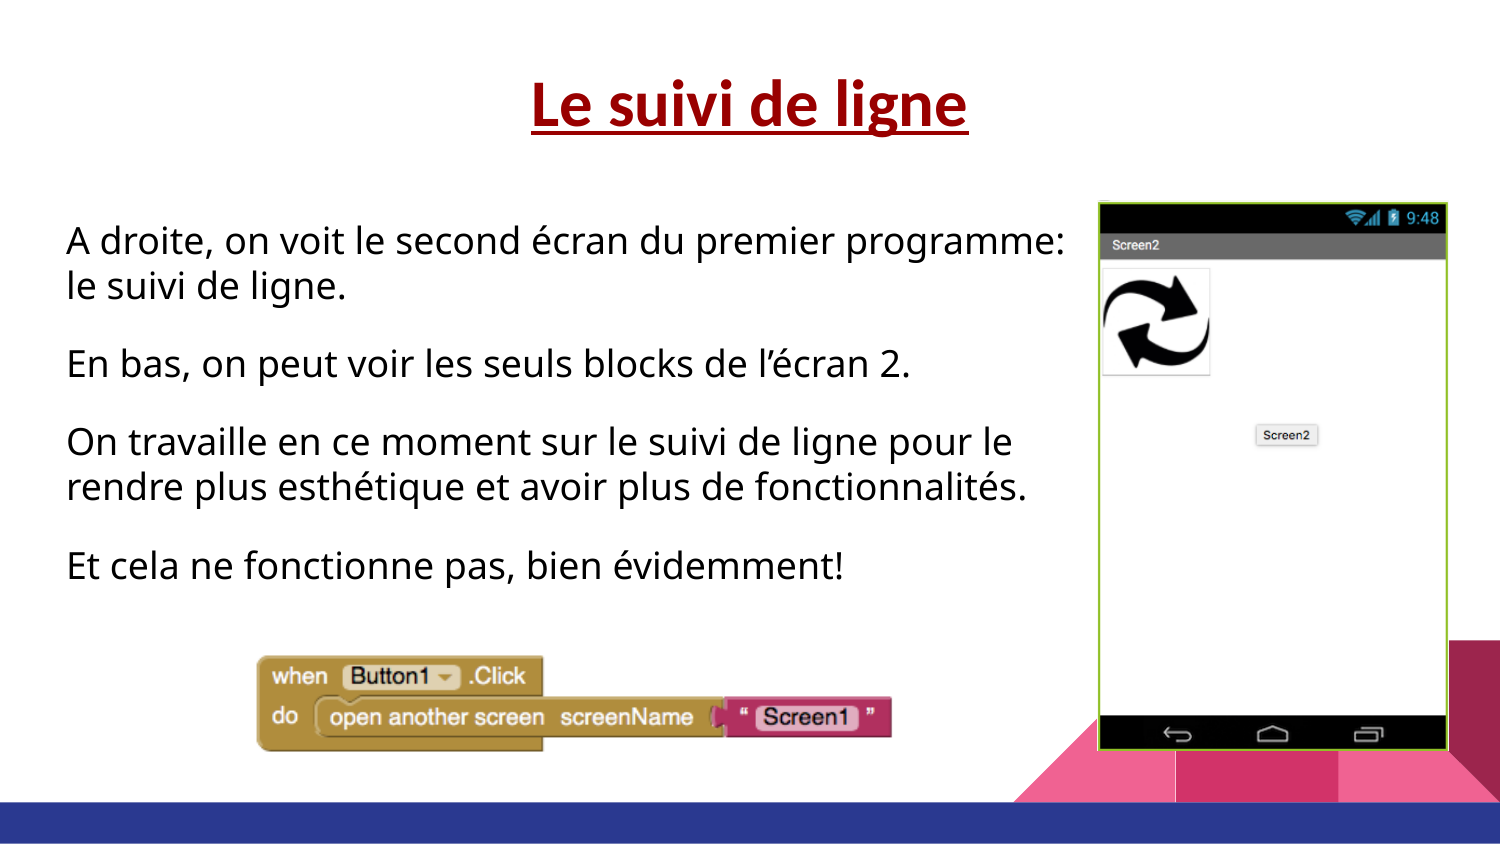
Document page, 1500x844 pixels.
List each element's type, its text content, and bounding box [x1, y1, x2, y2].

title Le suivi de ligne [51, 44, 1449, 145]
picture [235, 640, 914, 777]
picture [1097, 200, 1449, 751]
list A droite, on voit le second écran du premier programme: le suivi de ligne. En bas, on peut voir les seuls blocks de l’écran 2. On travaille en ce moment sur le suivi de ligne pour le rendre plus esthétique et avoir plus de fonctionnalités. Et cela ne fonctionne pas, bien évidemment! [51, 201, 1097, 614]
